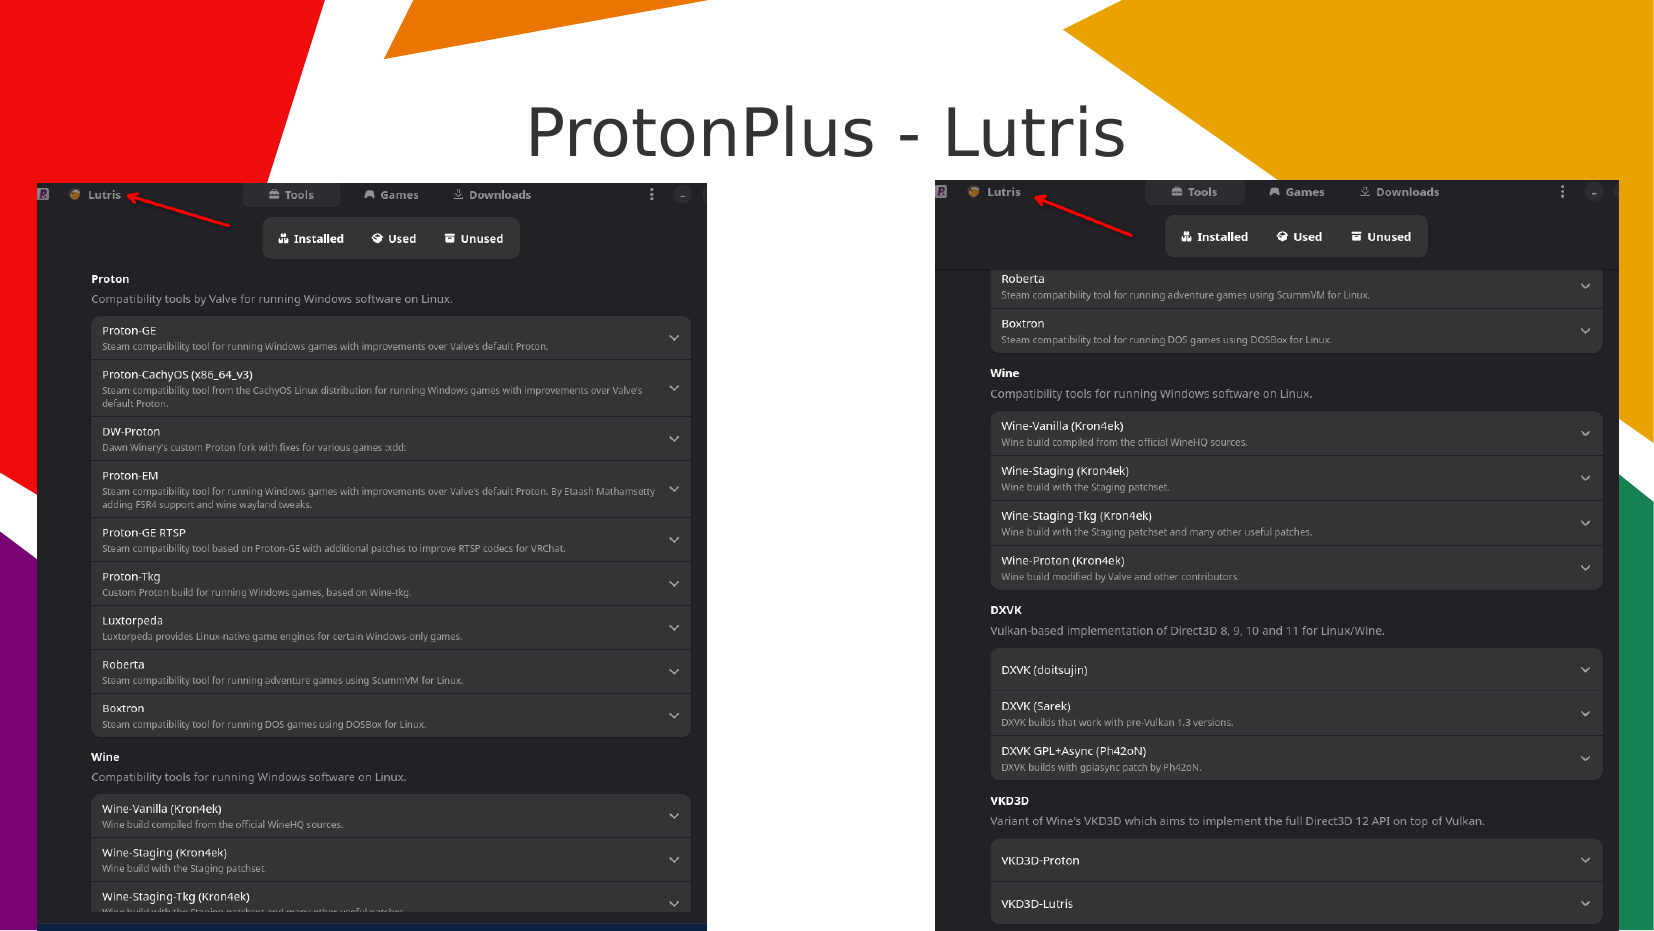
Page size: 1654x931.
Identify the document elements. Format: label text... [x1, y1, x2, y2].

picture [935, 180, 1619, 931]
title ProtonPlus - Lutris [295, 59, 1359, 207]
picture [37, 183, 707, 931]
